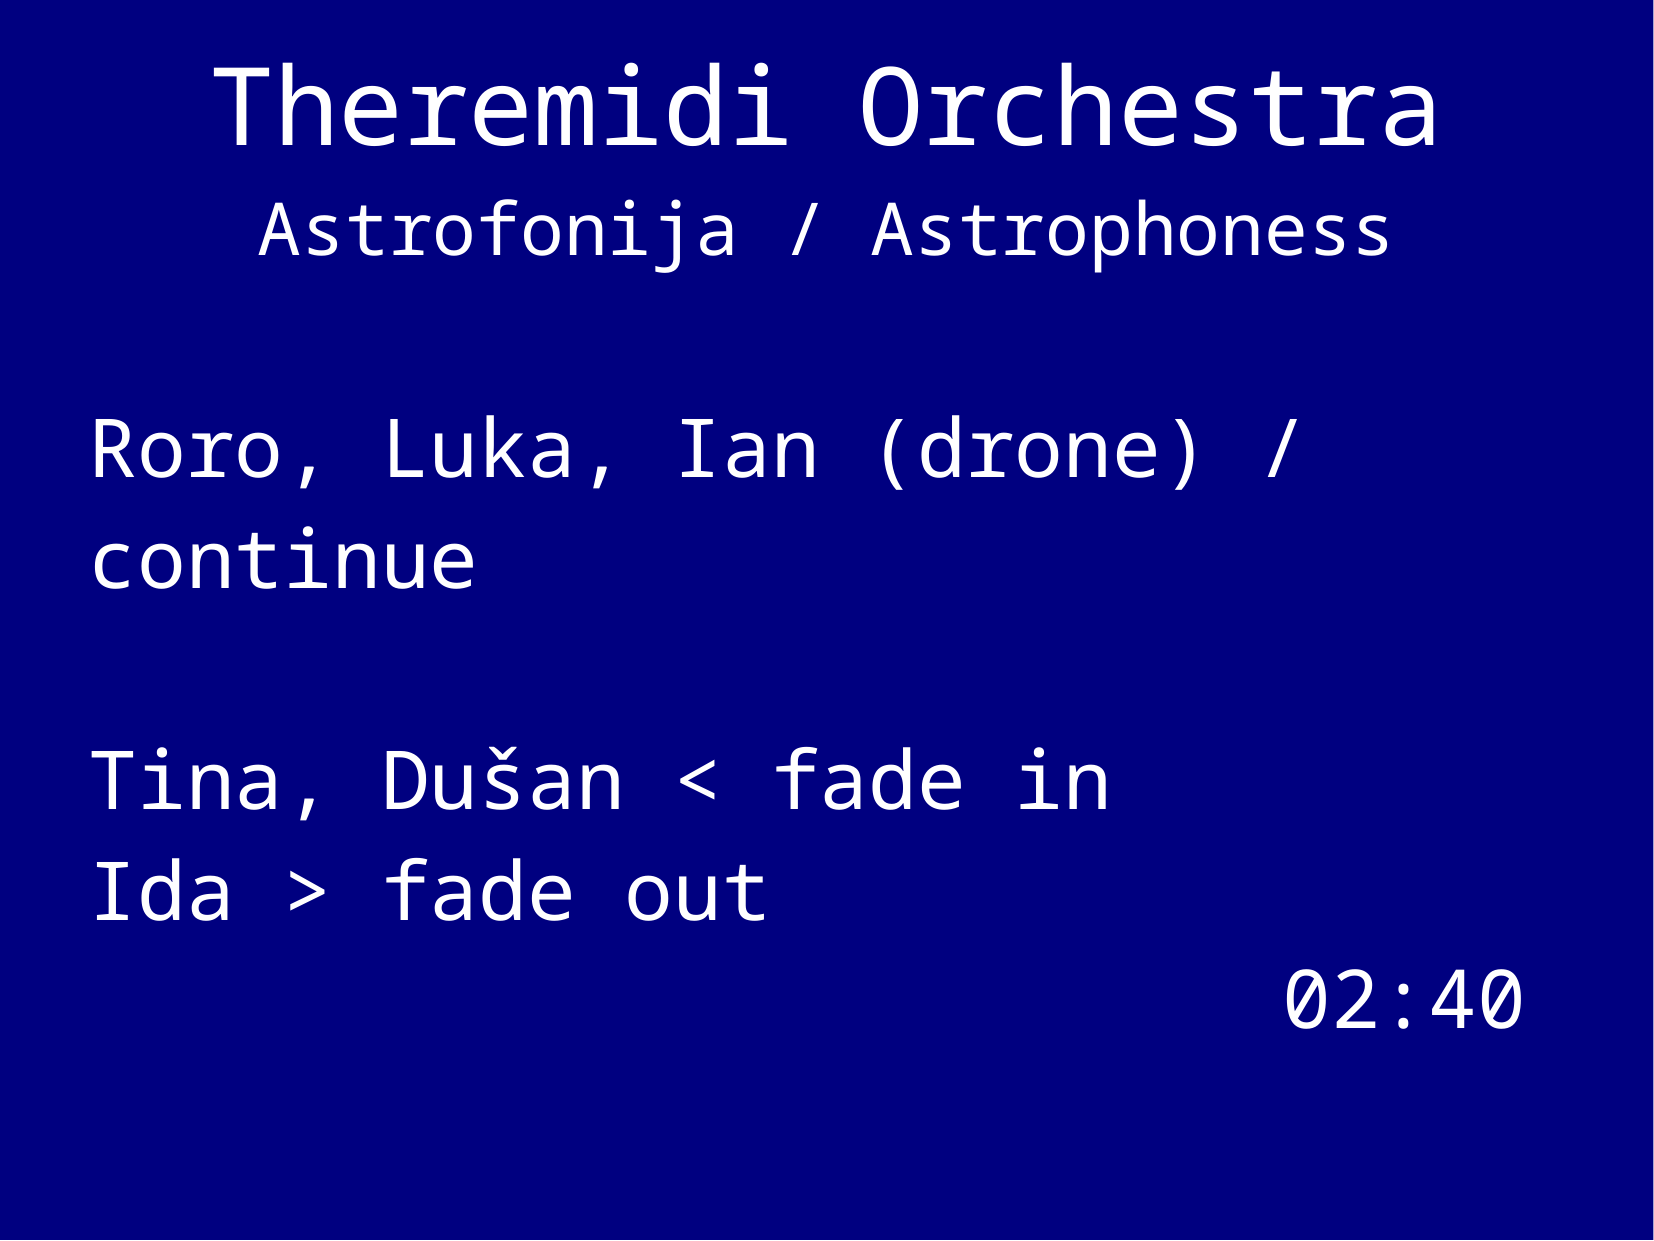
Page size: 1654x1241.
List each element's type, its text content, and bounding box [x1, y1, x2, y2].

text_box 02:40 [1282, 900, 1620, 1096]
subtitle Roro, Luka, Ian (drone) / continue Tina, Dušan < fade in Ida > fade out [88, 272, 1566, 1063]
title Theremidi Orchestra Astrofonija / Astrophoness [82, 49, 1571, 257]
